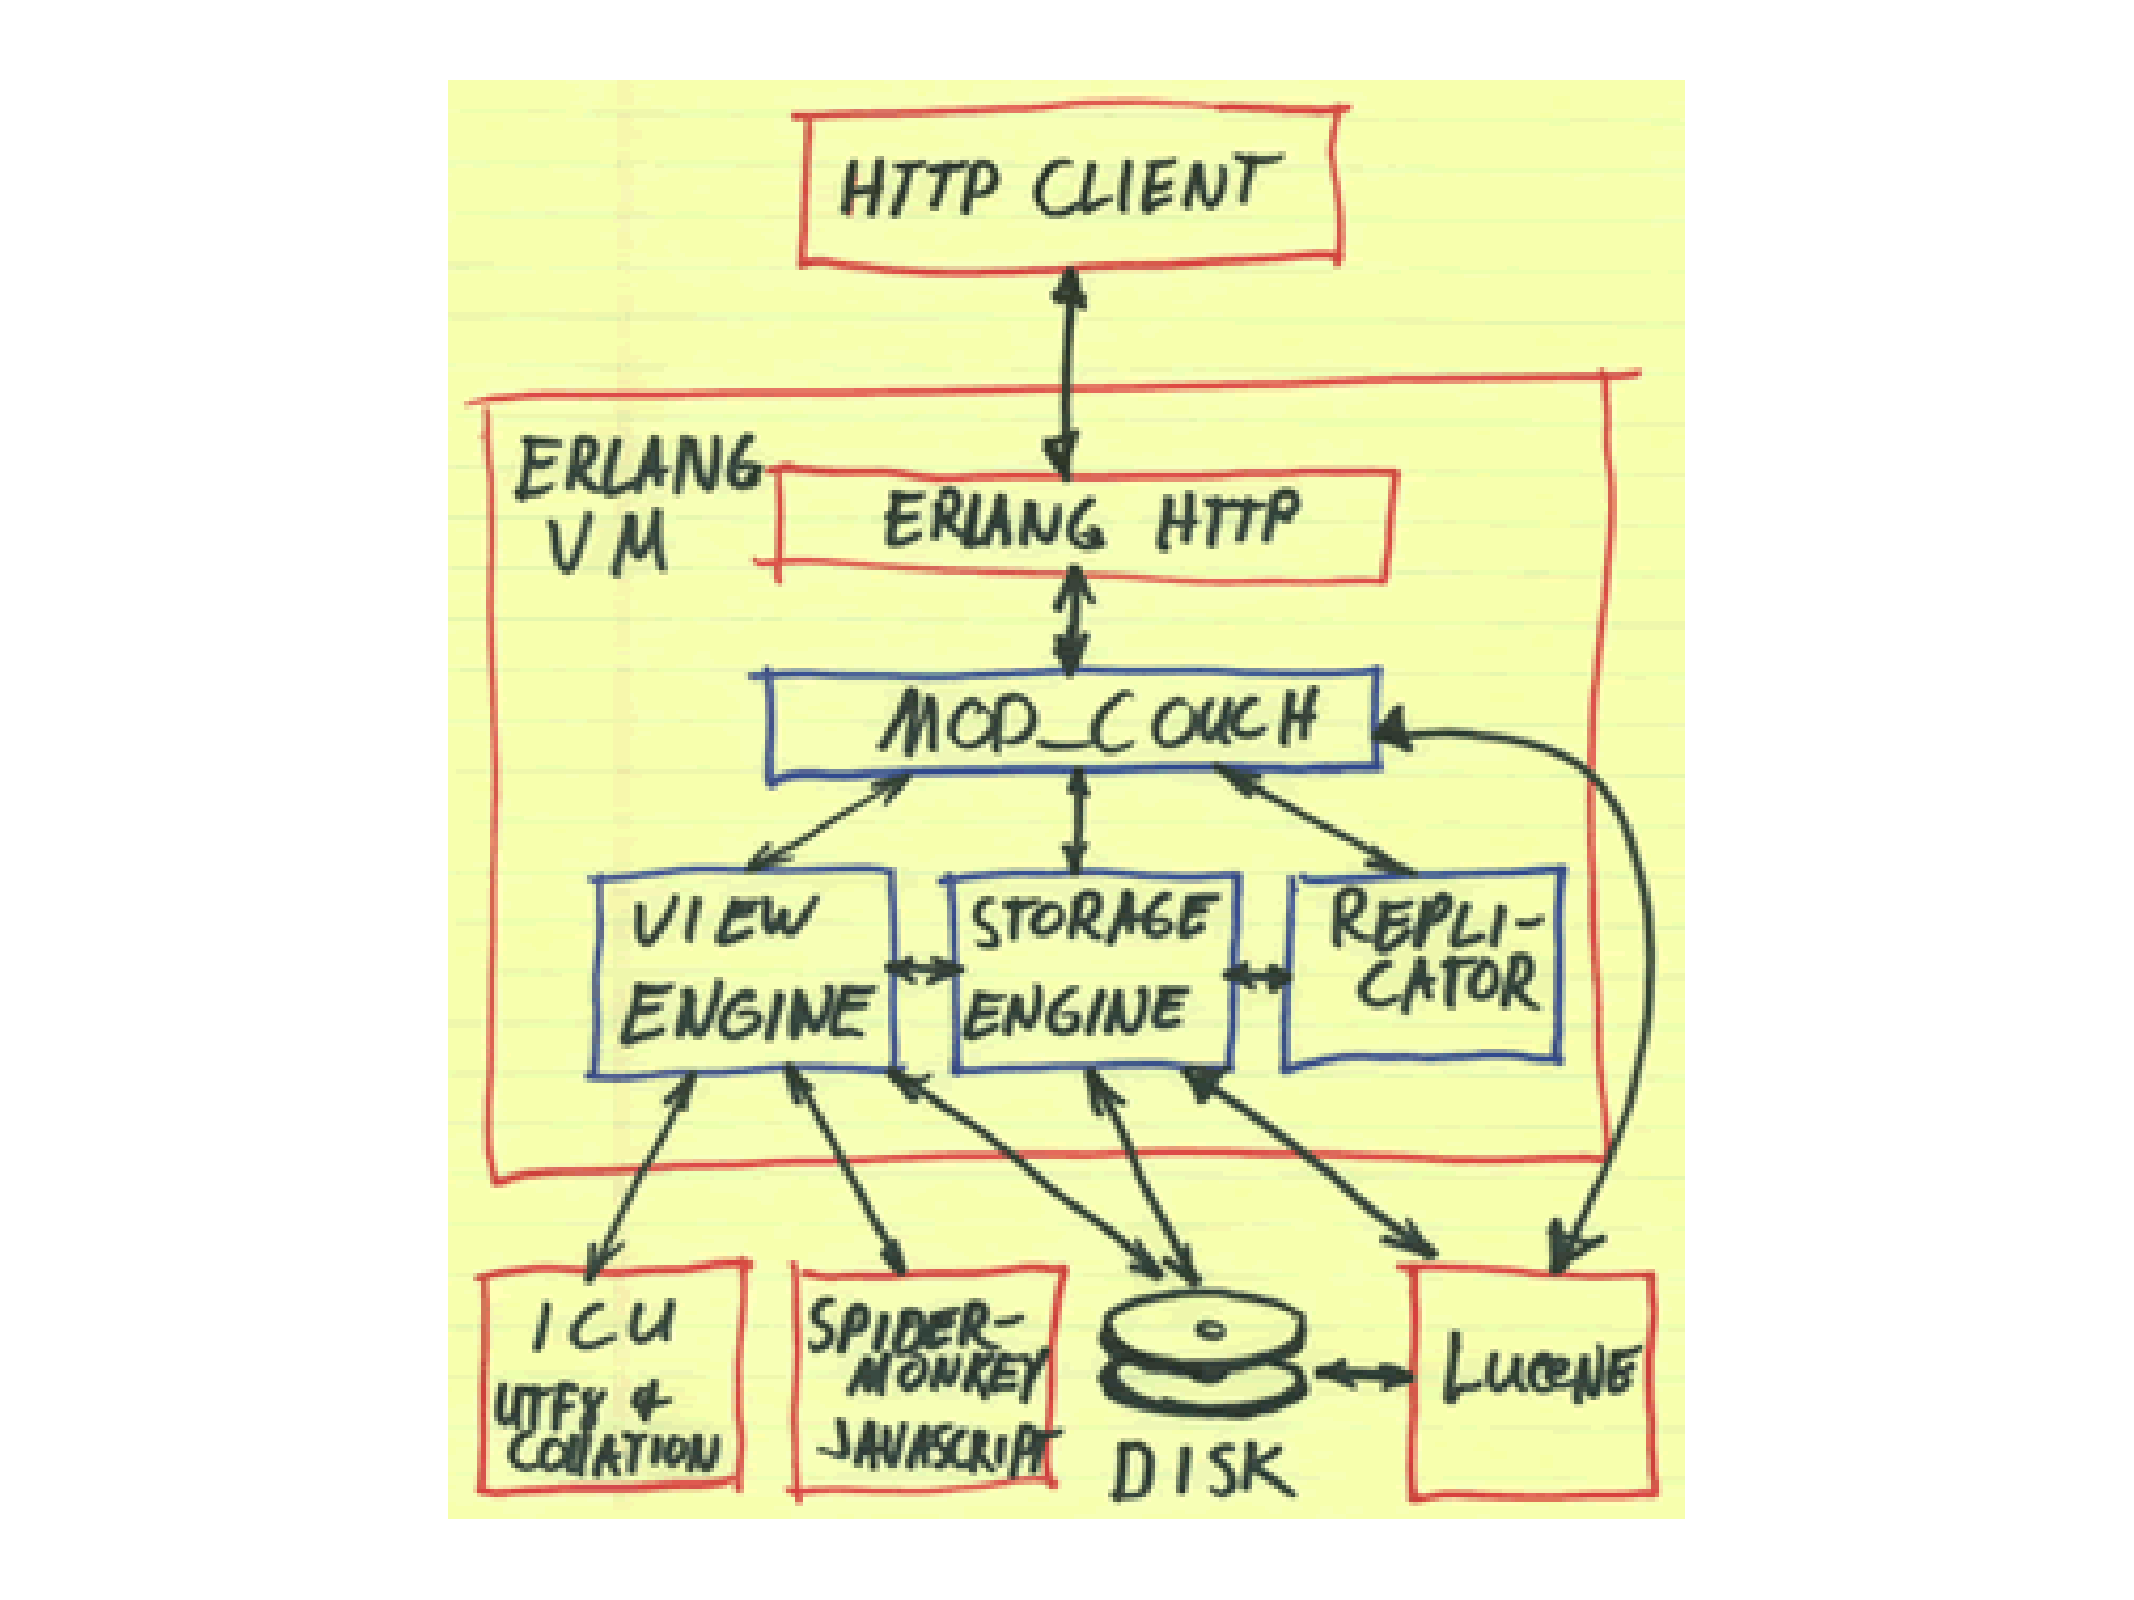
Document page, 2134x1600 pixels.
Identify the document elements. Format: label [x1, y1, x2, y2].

picture [448, 80, 1685, 1519]
